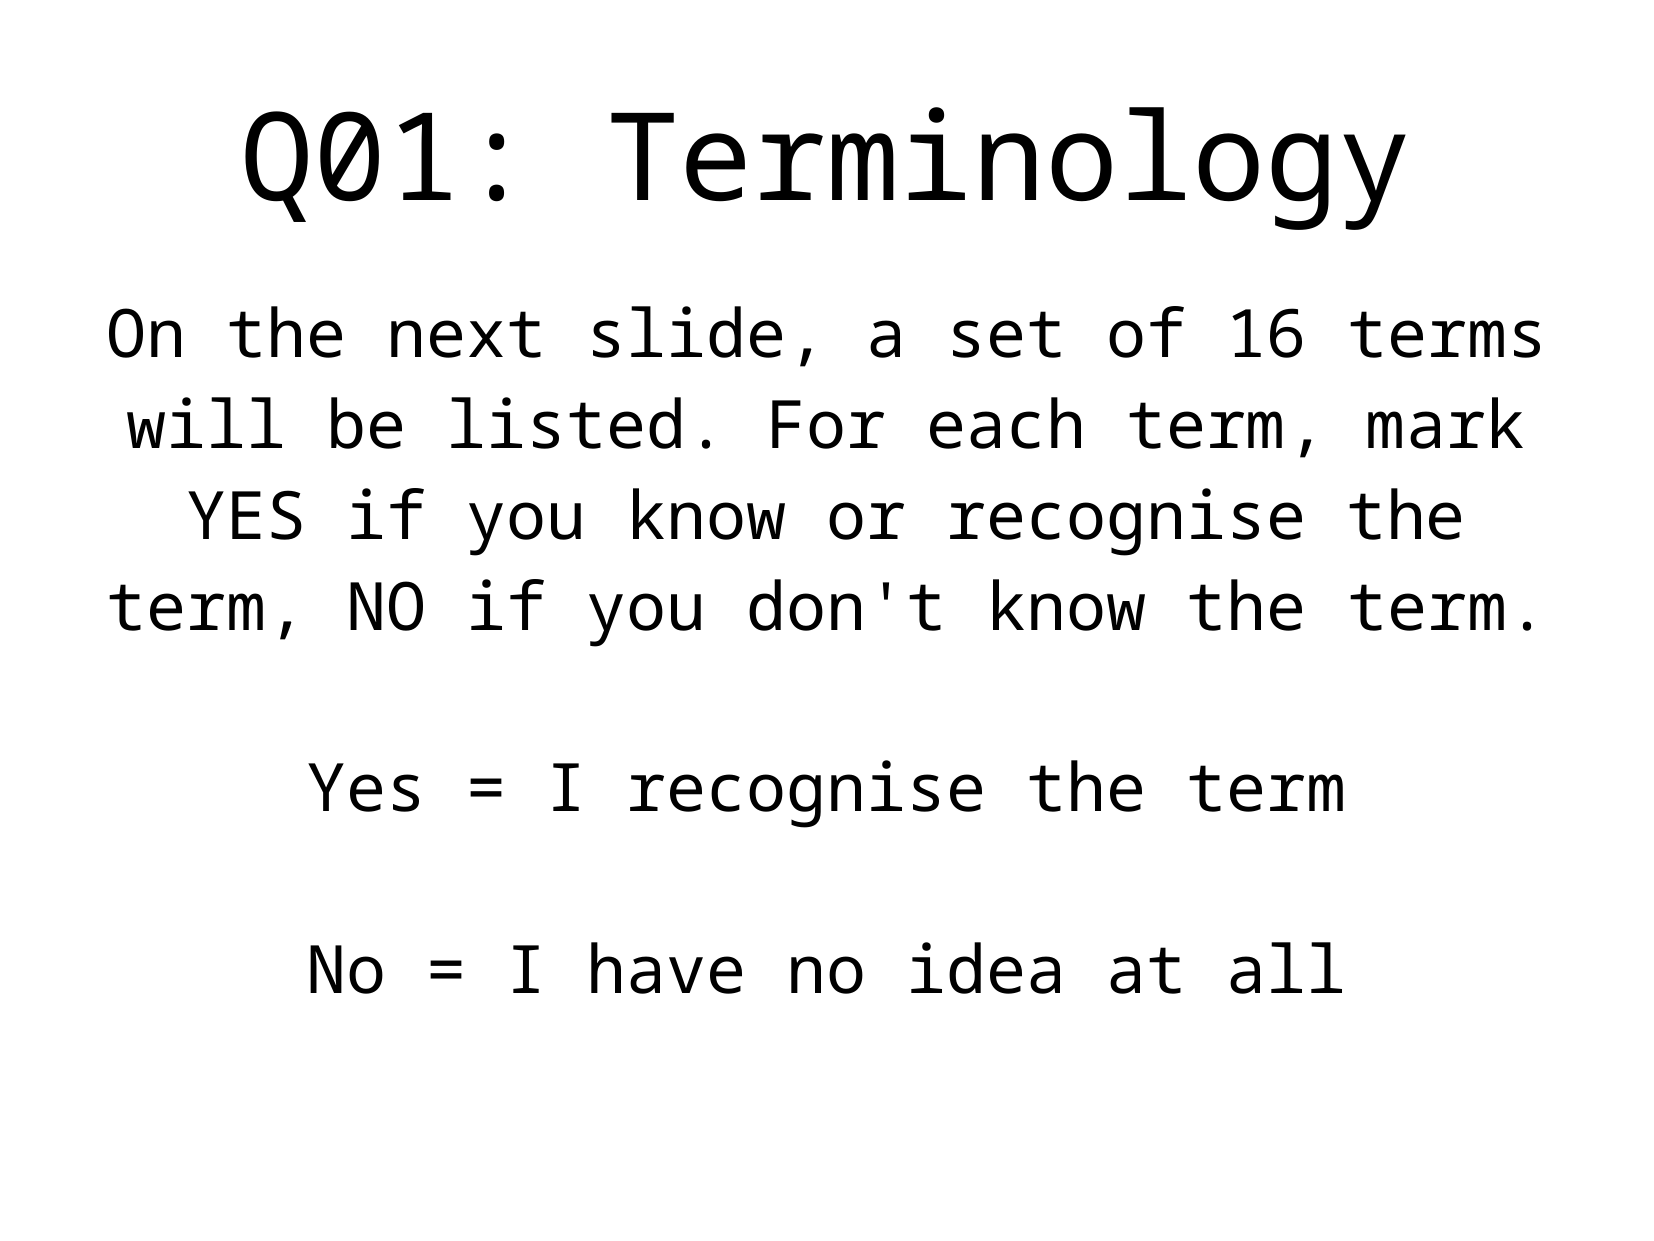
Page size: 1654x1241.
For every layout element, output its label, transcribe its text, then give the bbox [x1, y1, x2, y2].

subtitle On the next slide, a set of 16 terms will be listed. For each term, mark YES if you know or recognise the term, NO if you don't know the term. Yes = I recognise the term No = I have no idea at all [82, 290, 1571, 1010]
title Q01: Terminology [82, 49, 1571, 257]
